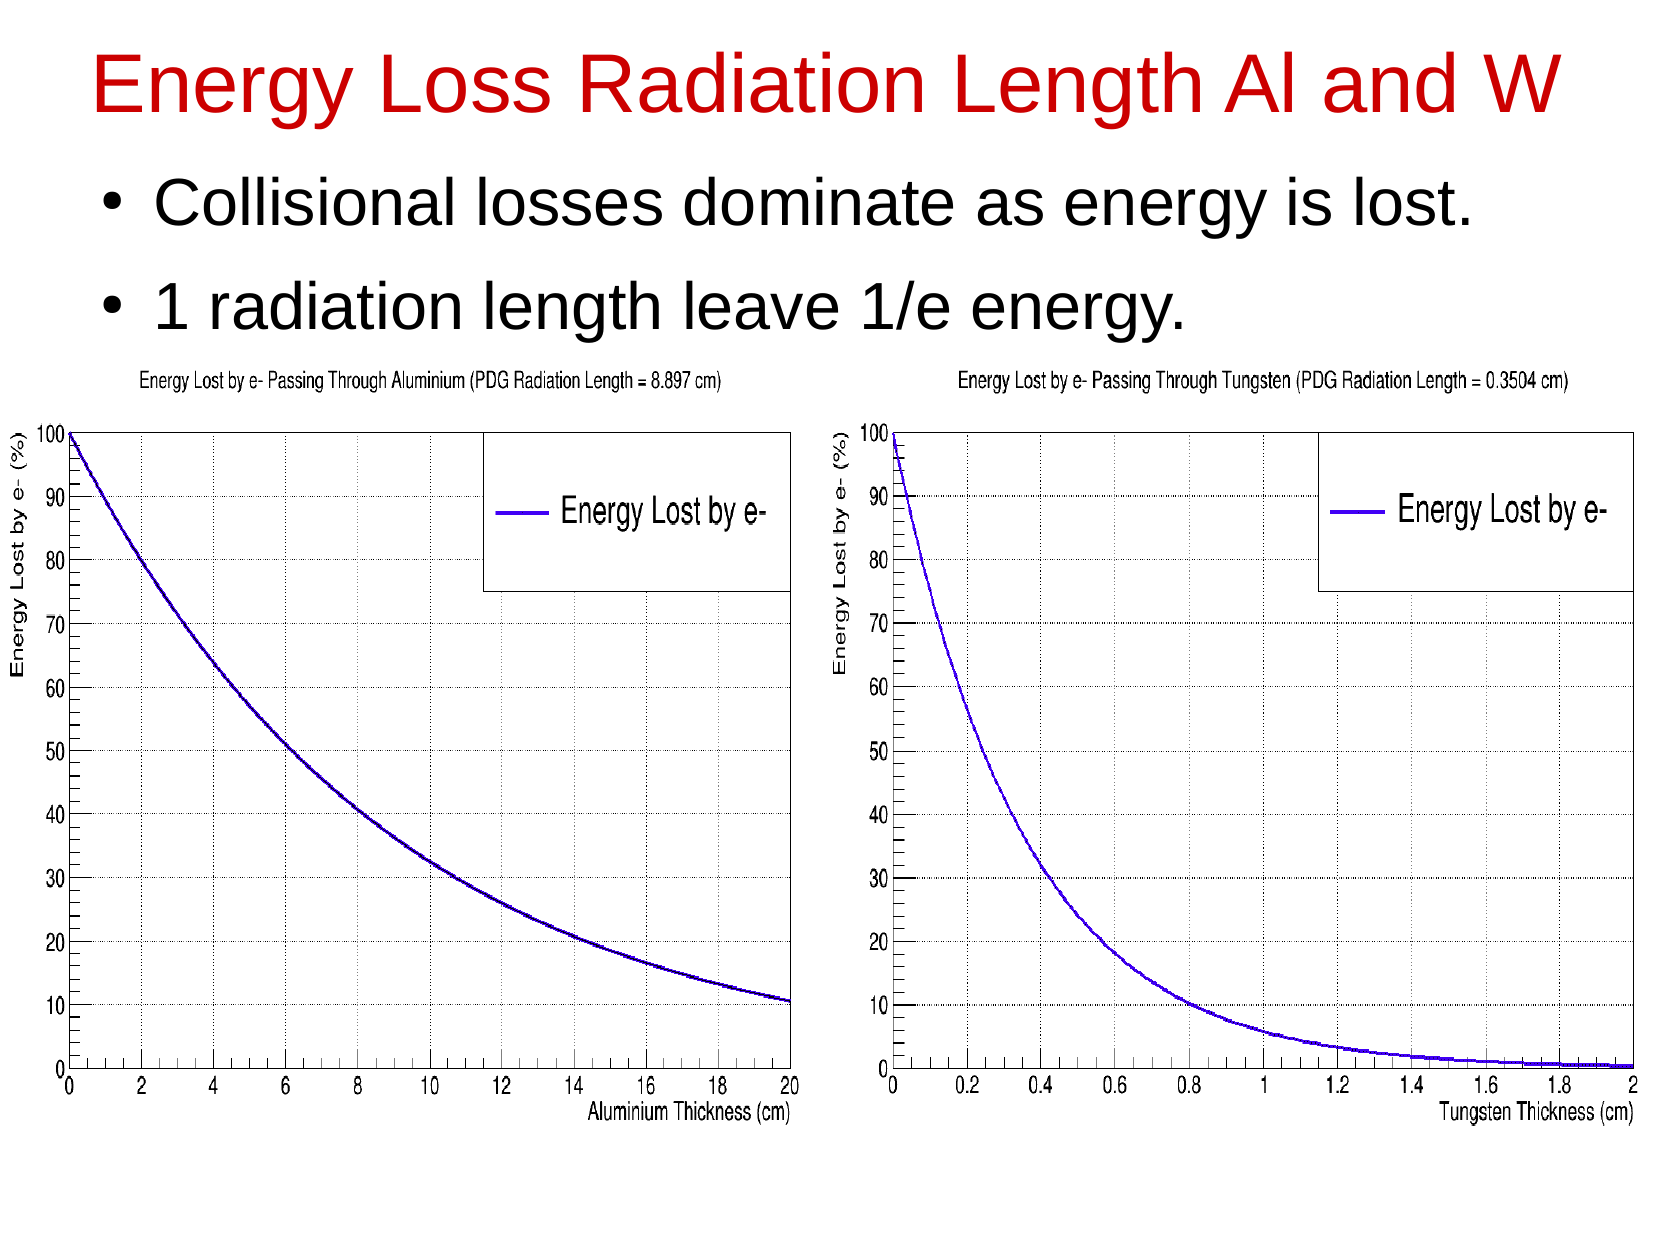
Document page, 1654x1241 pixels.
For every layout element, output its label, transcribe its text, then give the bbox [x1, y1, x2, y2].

picture [0, 354, 1654, 1148]
text_box [60, 90, 1591, 226]
list Collisional losses dominate as energy is lost. 1 radiation length leave 1/e energy. [82, 226, 1571, 354]
title Energy Loss Radiation Length Al and W [82, 2, 1571, 90]
